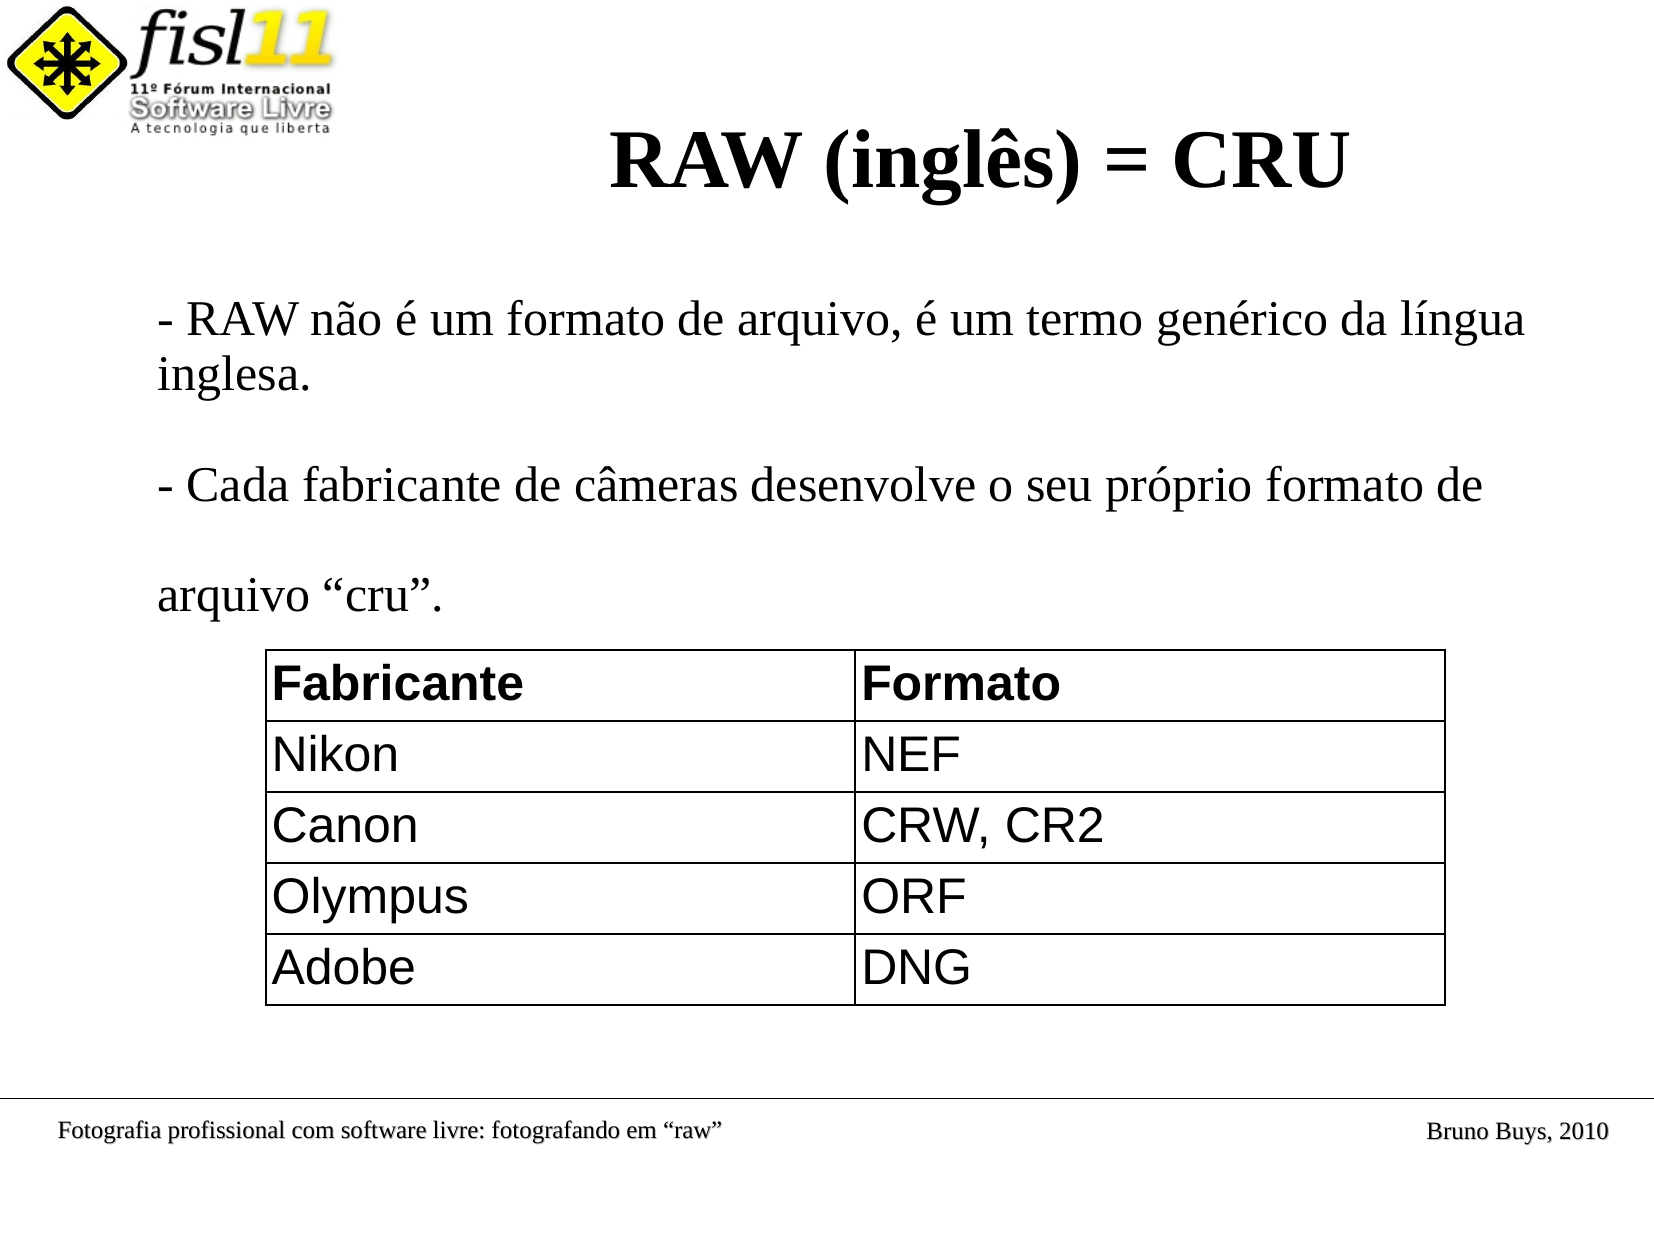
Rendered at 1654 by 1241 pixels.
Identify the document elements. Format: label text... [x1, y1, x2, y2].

table_cell Canon [267, 793, 854, 862]
text_box RAW (inglês) = CRU [595, 106, 1471, 214]
table_cell NEF [856, 722, 1444, 791]
text_box Bruno Buys, 2010 [1411, 1110, 1625, 1153]
table_cell DNG [856, 935, 1444, 1004]
picture [5, 3, 343, 148]
table_cell Olympus [267, 864, 854, 933]
text_box Fotografia profissional com software livre: fotografando em “raw” [42, 1108, 739, 1152]
table_cell Adobe [267, 935, 854, 1004]
table_cell ORF [856, 864, 1444, 933]
text_box - RAW não é um formato de arquivo, é um termo genérico da língua inglesa. - Cada fabricante de câmeras desenvolve o seu próprio formato de arquivo “cru”. [142, 283, 1542, 630]
table_header Formato [856, 651, 1444, 720]
table_cell Nikon [267, 722, 854, 791]
table_cell CRW, CR2 [856, 793, 1444, 862]
table_header Fabricante [267, 651, 854, 720]
